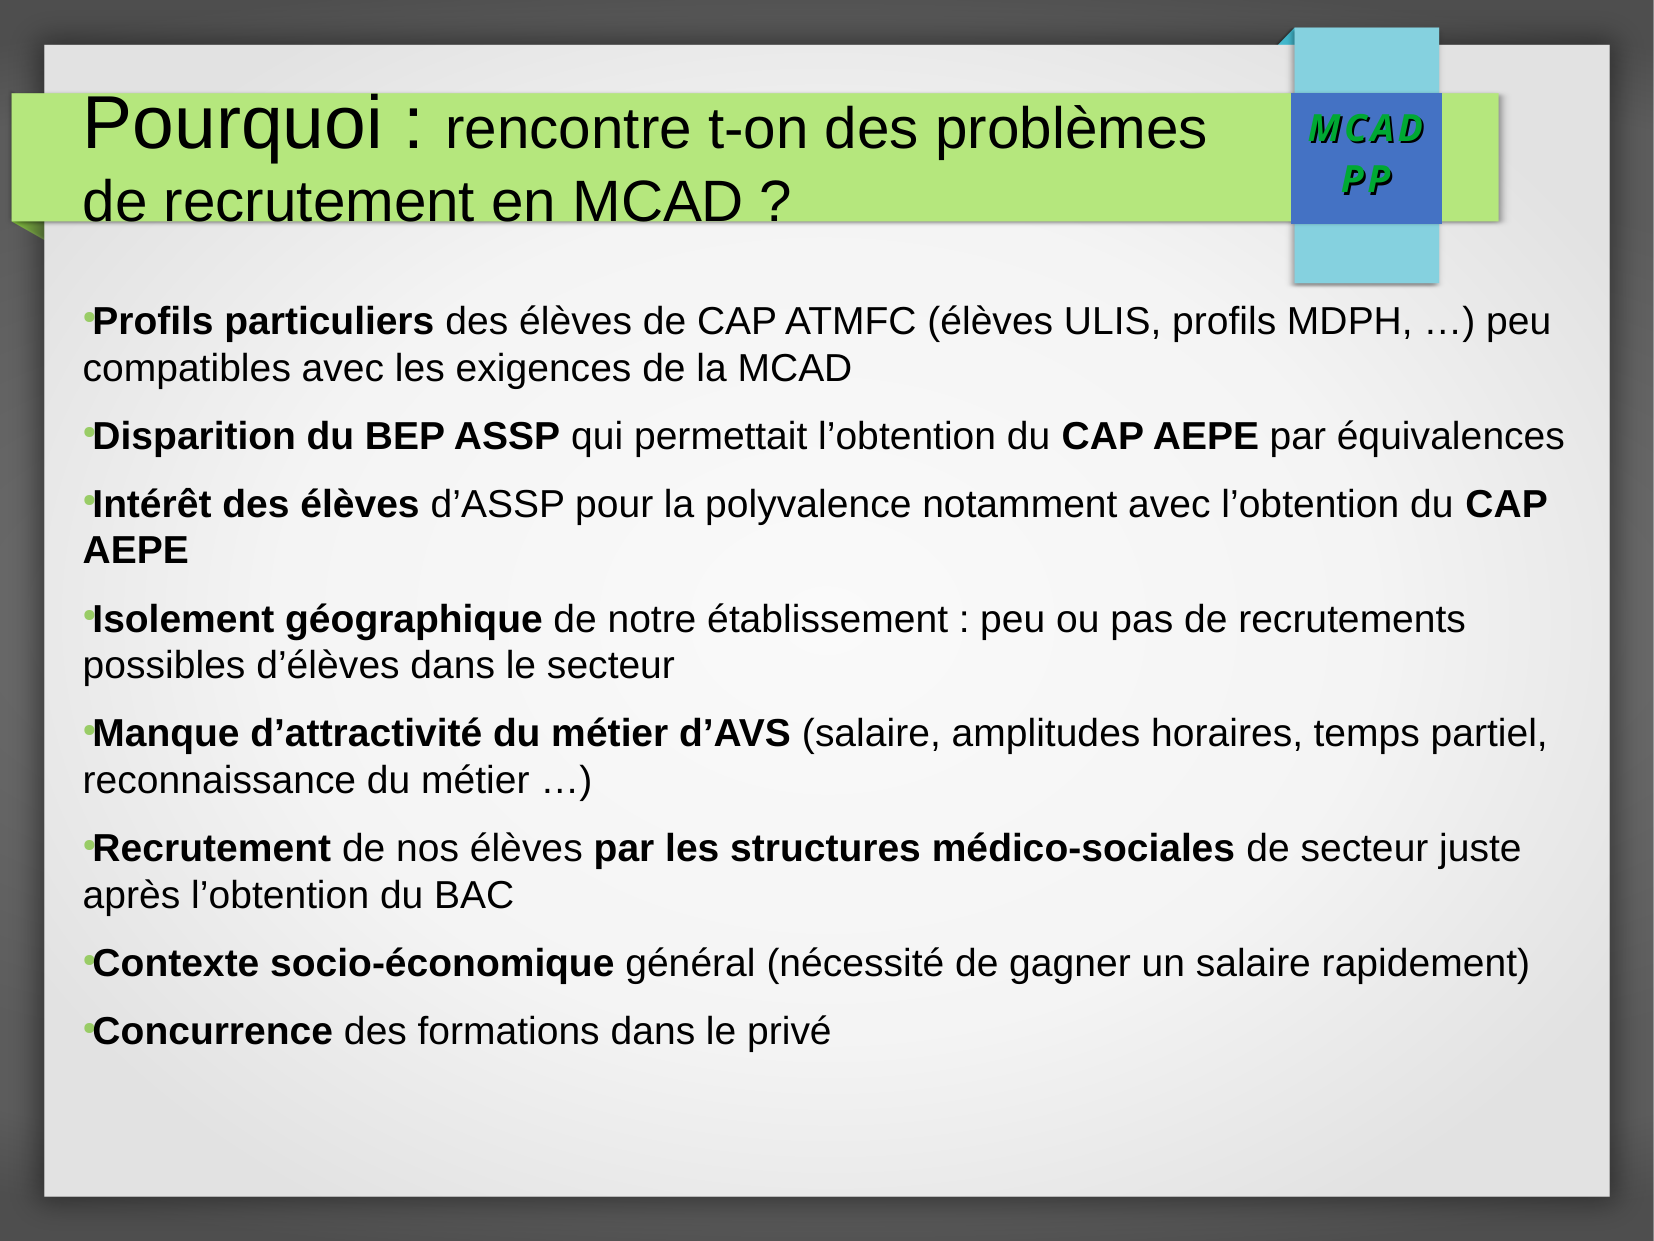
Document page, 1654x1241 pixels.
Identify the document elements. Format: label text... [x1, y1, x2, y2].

list Profils particuliers des élèves de CAP ATMFC (élèves ULIS, profils MDPH, …) peu compatibles avec les exigences de la MCAD Disparition du BEP ASSP qui permettait l’obtention du CAP AEPE par équivalences Intérêt des élèves d’ASSP pour la polyvalence notamment avec l’obtention du CAP AEPE Isolement géographique de notre établissement : peu ou pas de recrutements possibles d’élèves dans le secteur Manque d’attractivité du métier d’AVS (salaire, amplitudes horaires, temps partiel, reconnaissance du métier …) Recrutement de nos élèves par les structures médico-sociales de secteur juste après l’obtention du BAC Contexte socio-économique général (nécessité de gagner un salaire rapidement) Concurrence des formations dans le privé [82, 295, 1571, 1087]
table_header [1291, 214, 1442, 224]
text_box MCAD PP [1290, 94, 1442, 214]
title Pourquoi : rencontre t-on des problèmes de recrutement en MCAD ? [82, 65, 1264, 242]
